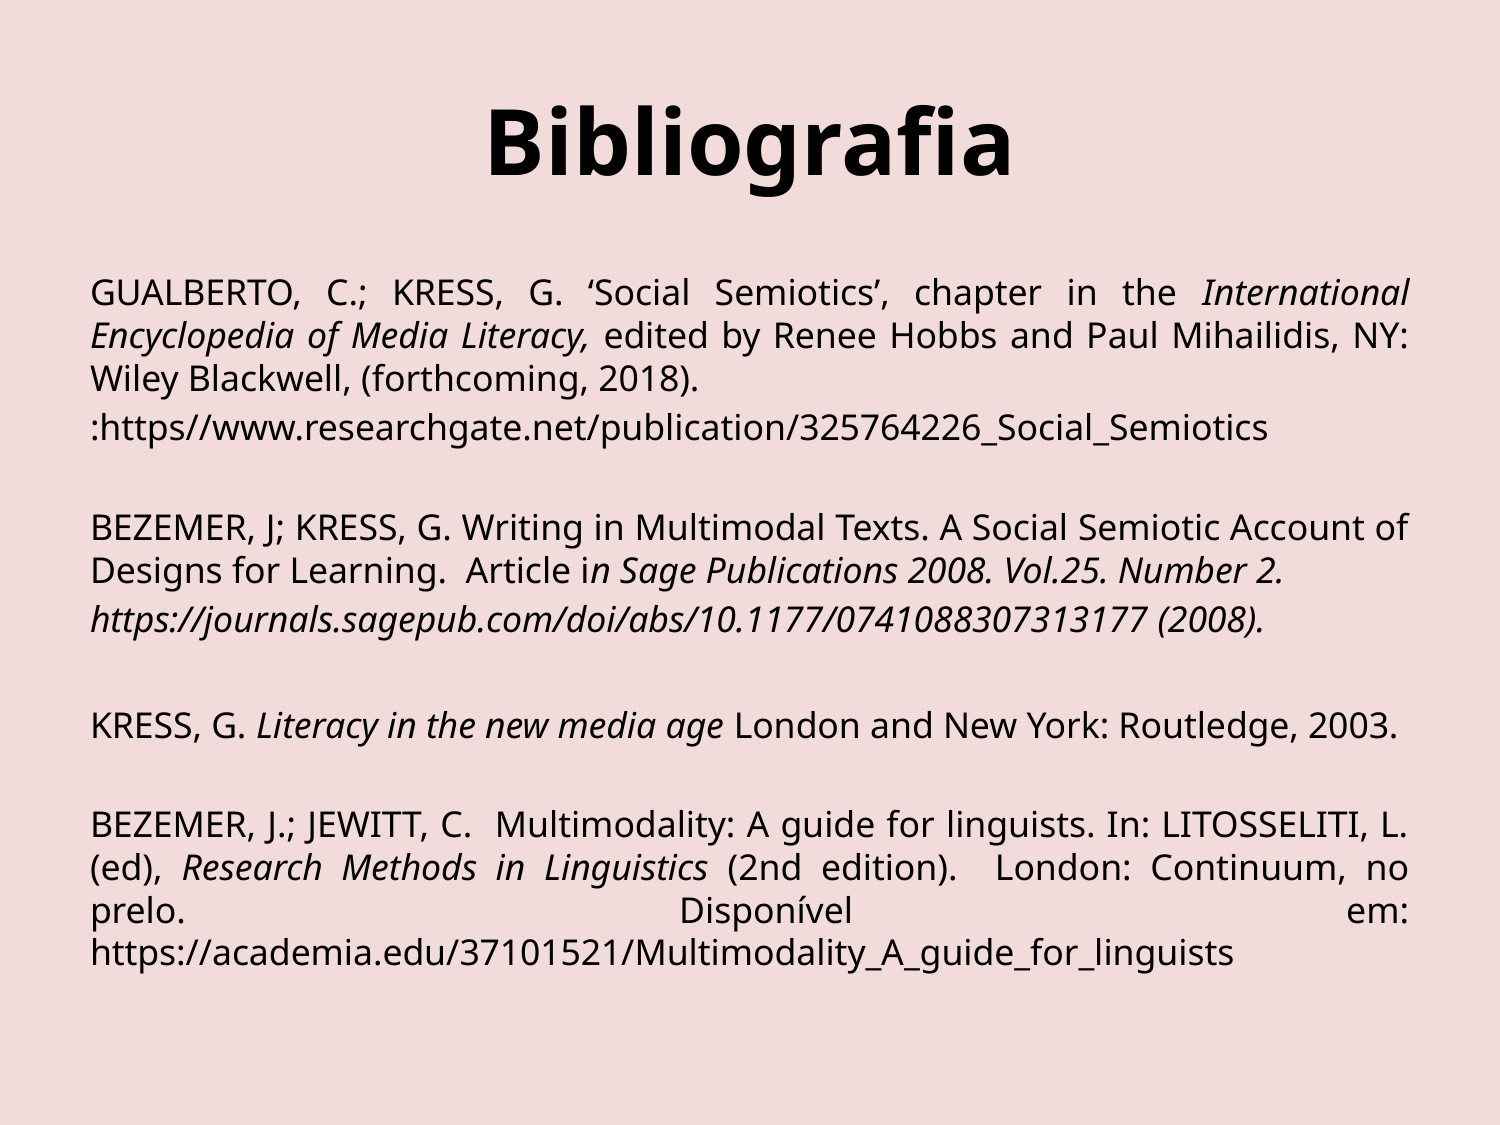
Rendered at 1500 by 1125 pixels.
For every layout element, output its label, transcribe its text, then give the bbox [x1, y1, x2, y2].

list GUALBERTO, C.; KRESS, G. ‘Social Semiotics’, chapter in the International Encyclopedia of Media Literacy, edited by Renee Hobbs and Paul Mihailidis, NY: Wiley Blackwell, (forthcoming, 2018). :https//www.researchgate.net/publication/325764226_Social_Semiotics BEZEMER, J; KRESS, G. Writing in Multimodal Texts. A Social Semiotic Account of Designs for Learning. Article in Sage Publications 2008. Vol.25. Number 2. https://journals.sagepub.com/doi/abs/10.1177/0741088307313177 (2008). KRESS, G. Literacy in the new media age London and New York: Routledge, 2003. BEZEMER, J.; JEWITT, C. Multimodality: A guide for linguists. In: LITOSSELITI, L. (ed), Research Methods in Linguistics (2nd edition). London: Continuum, no prelo. Disponível em: https://academia.edu/37101521/Multimodality_A_guide_for_linguists [75, 262, 1425, 1005]
title Bibliografia [75, 45, 1425, 233]
